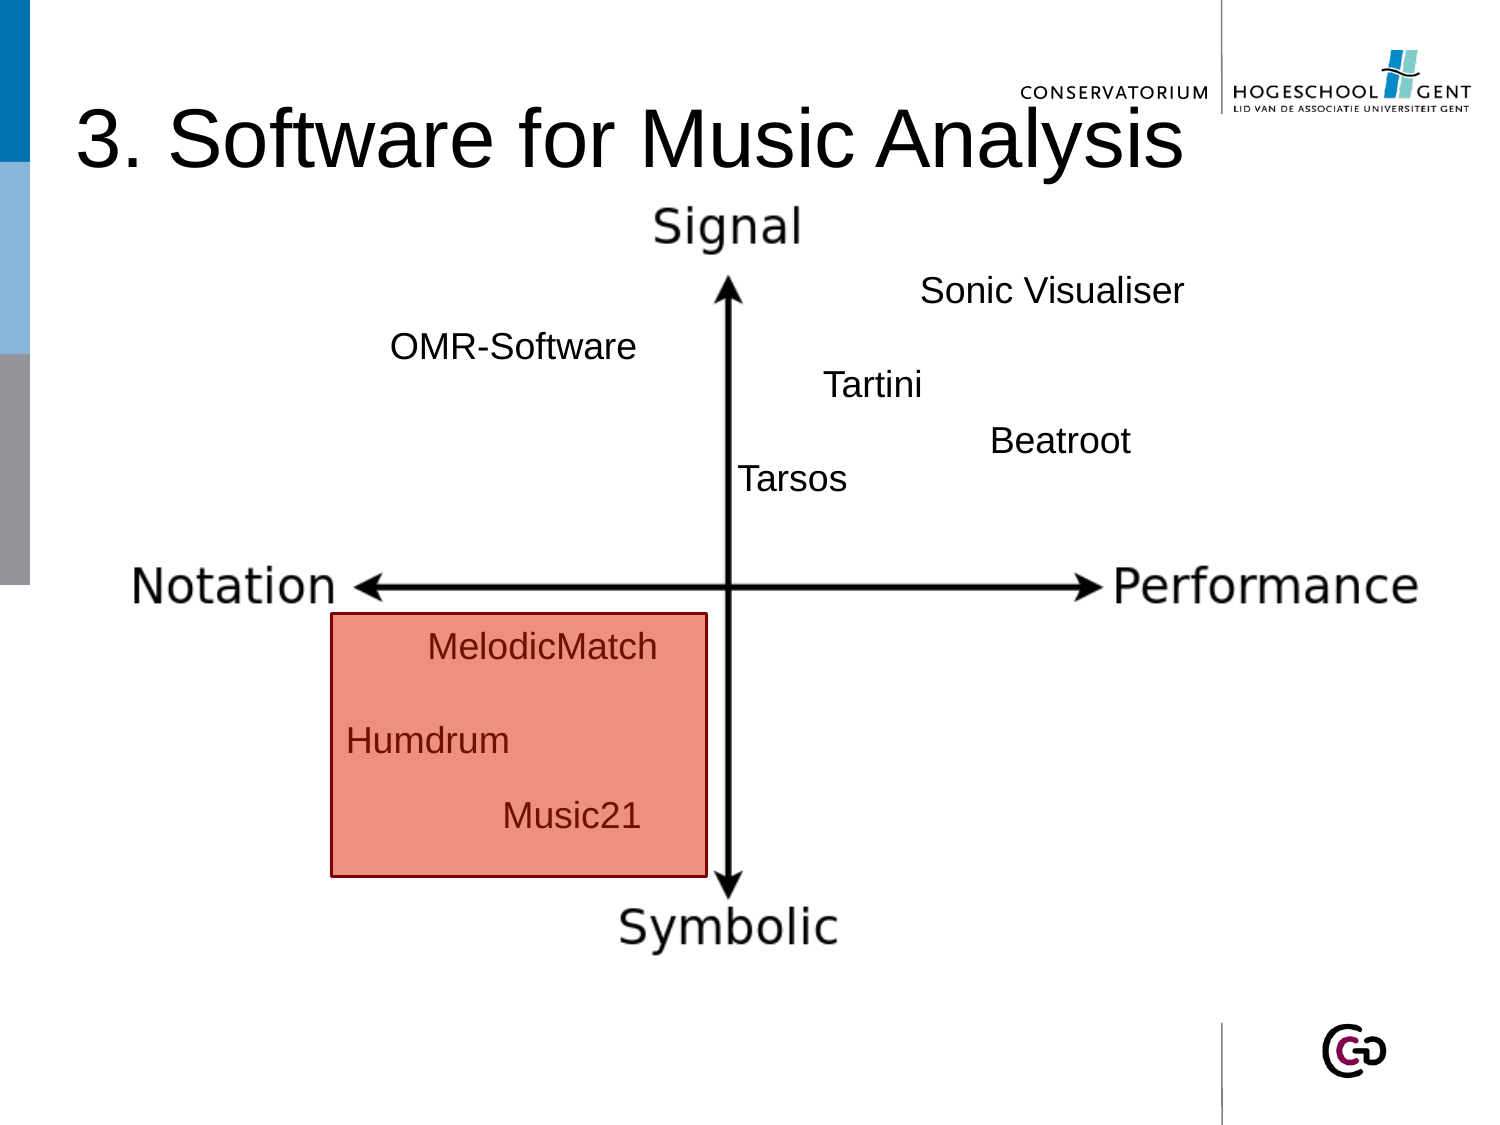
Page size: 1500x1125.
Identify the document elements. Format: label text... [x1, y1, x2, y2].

picture [1298, 1011, 1410, 1090]
picture [130, 197, 1420, 957]
picture [0, 162, 30, 585]
title 3. Software for Music Analysis [75, 52, 1425, 226]
picture [1403, 50, 1471, 112]
